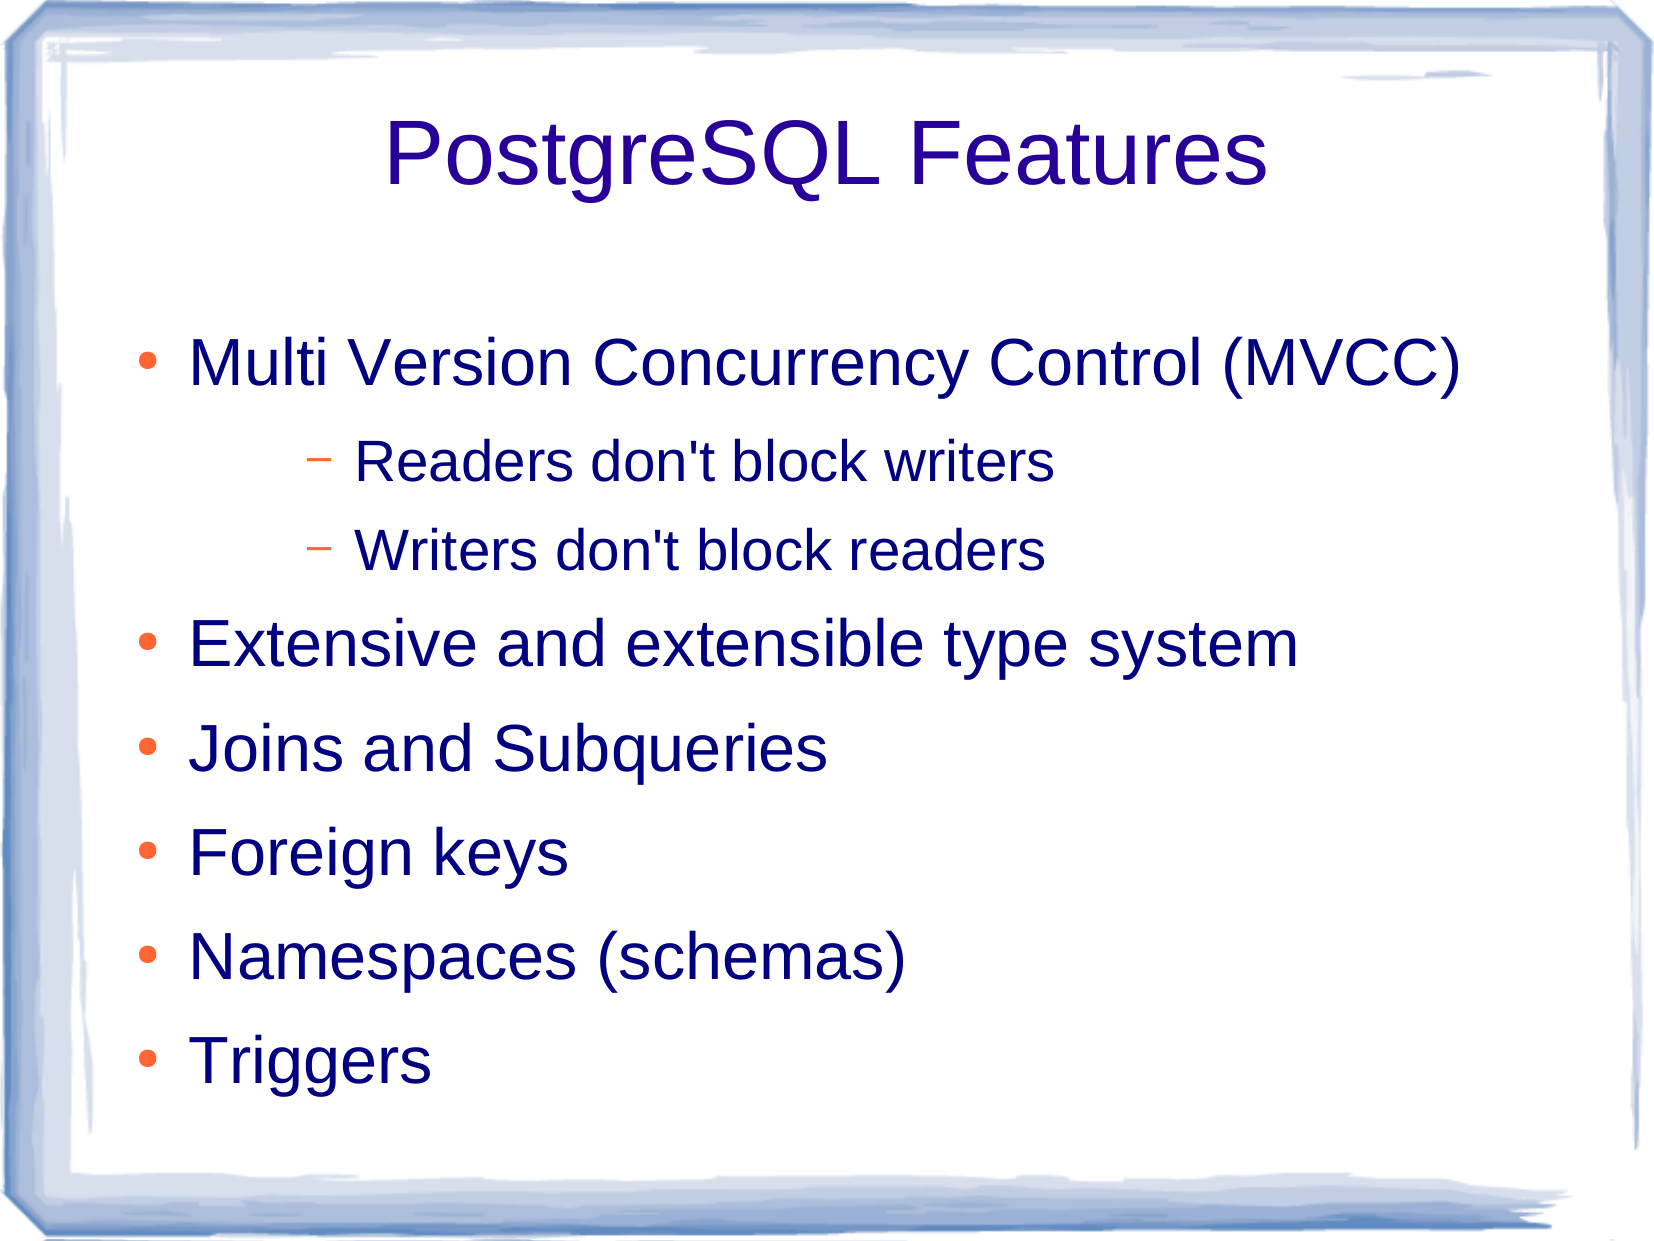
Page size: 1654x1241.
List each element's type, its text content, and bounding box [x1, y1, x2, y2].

title PostgreSQL Features [82, 56, 1571, 250]
picture [0, 0, 1654, 1241]
list Multi Version Concurrency Control (MVCC) Readers don't block writers Writers don't block readers Extensive and extensible type system Joins and Subqueries Foreign keys Namespaces (schemas) Triggers [118, 324, 1571, 1099]
